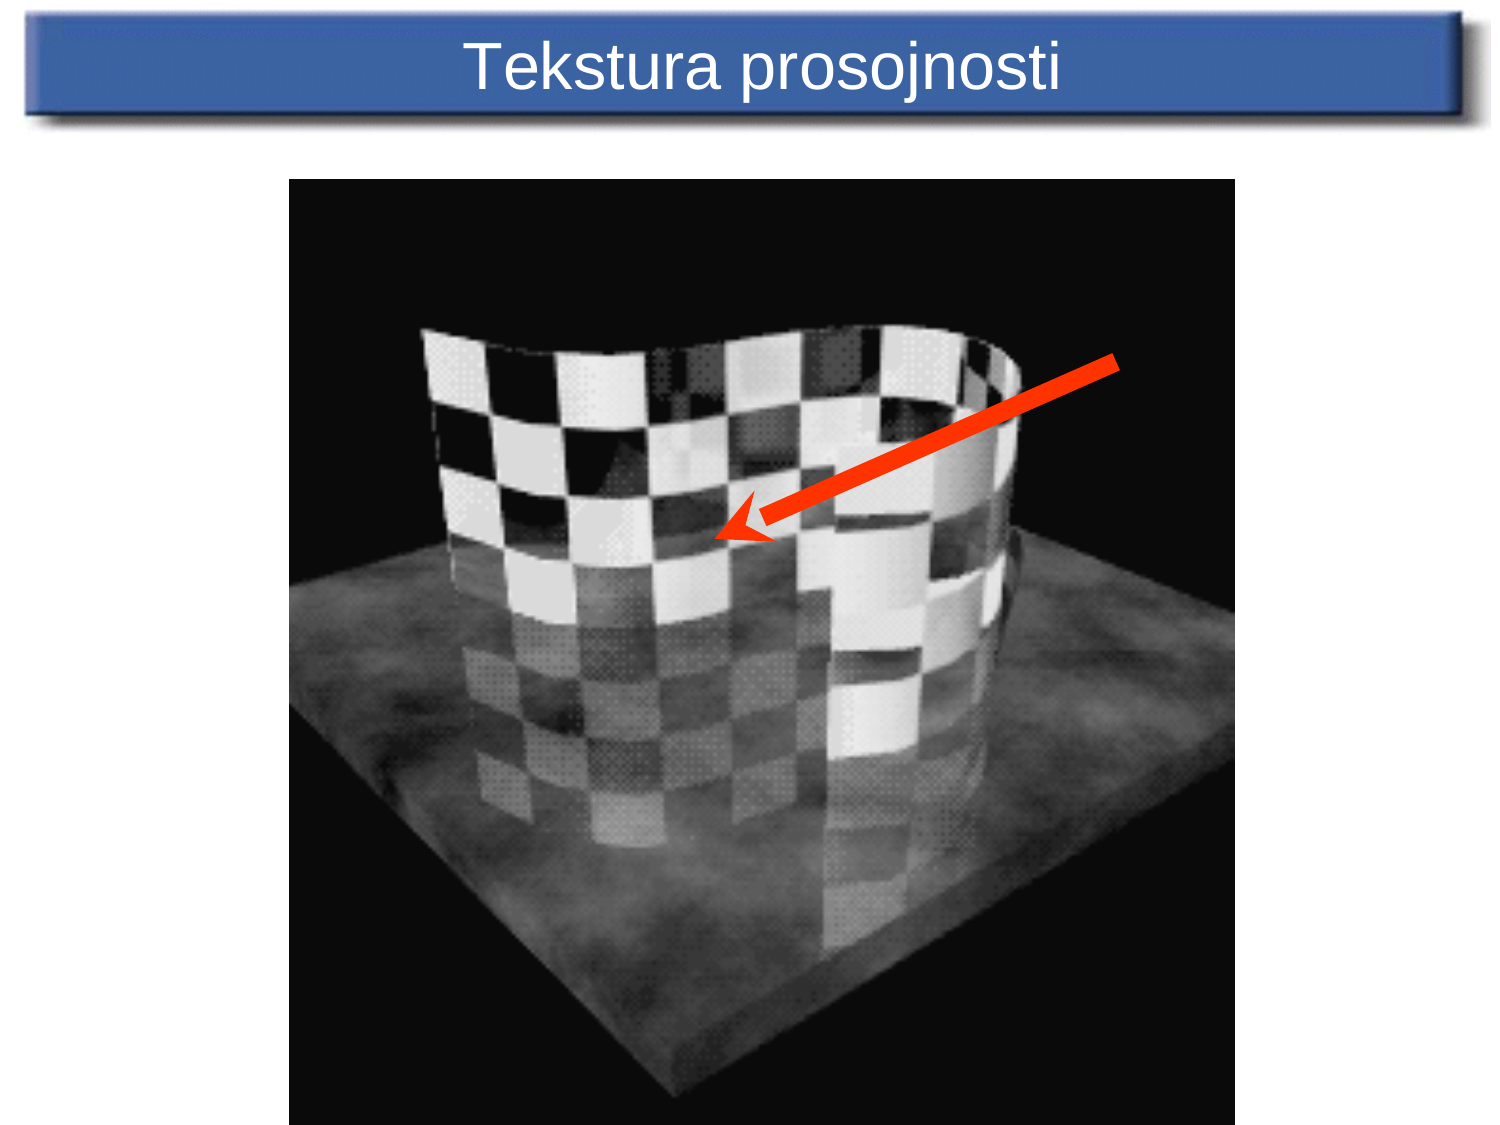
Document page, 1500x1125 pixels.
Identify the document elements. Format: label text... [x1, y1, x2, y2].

picture [23, 8, 1491, 135]
picture [289, 179, 1235, 1125]
title Tekstura prosojnosti [24, 0, 1500, 126]
